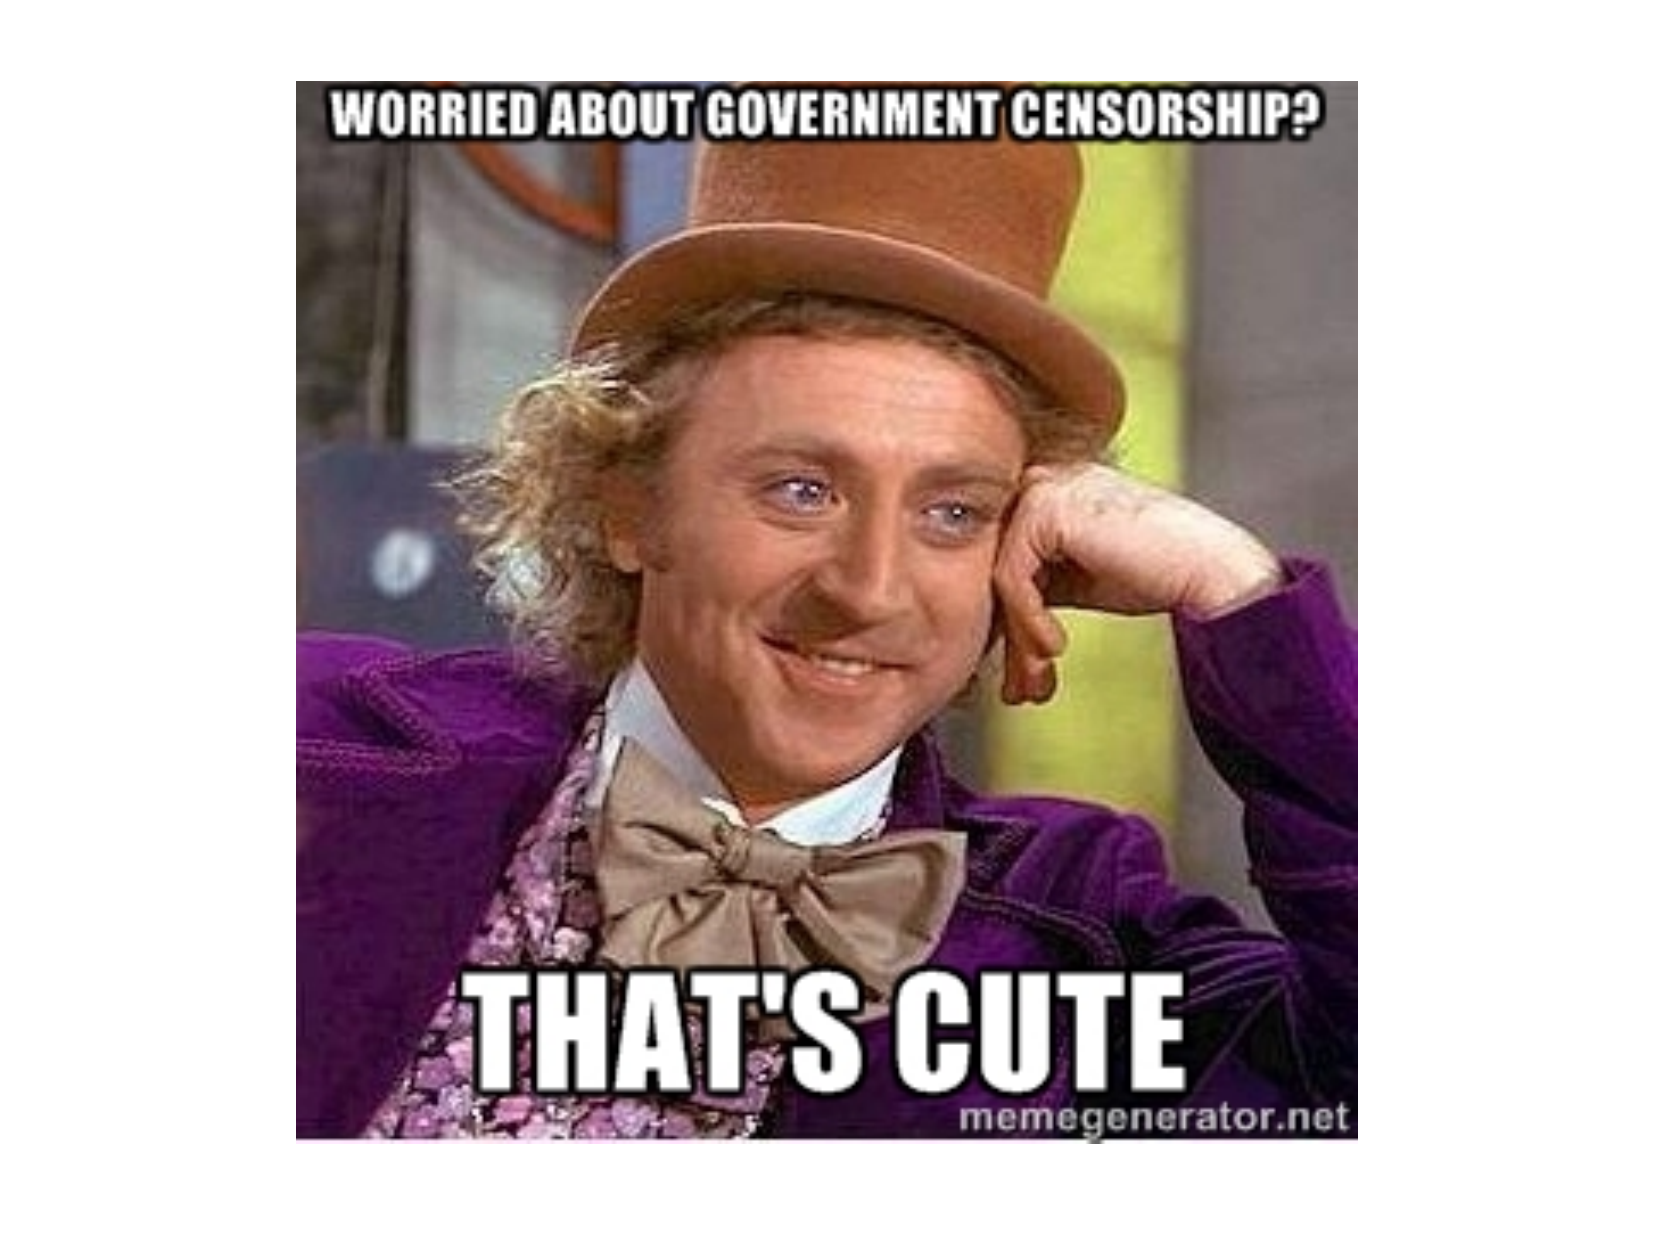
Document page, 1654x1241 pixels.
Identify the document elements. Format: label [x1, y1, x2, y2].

picture [296, 81, 1358, 1144]
